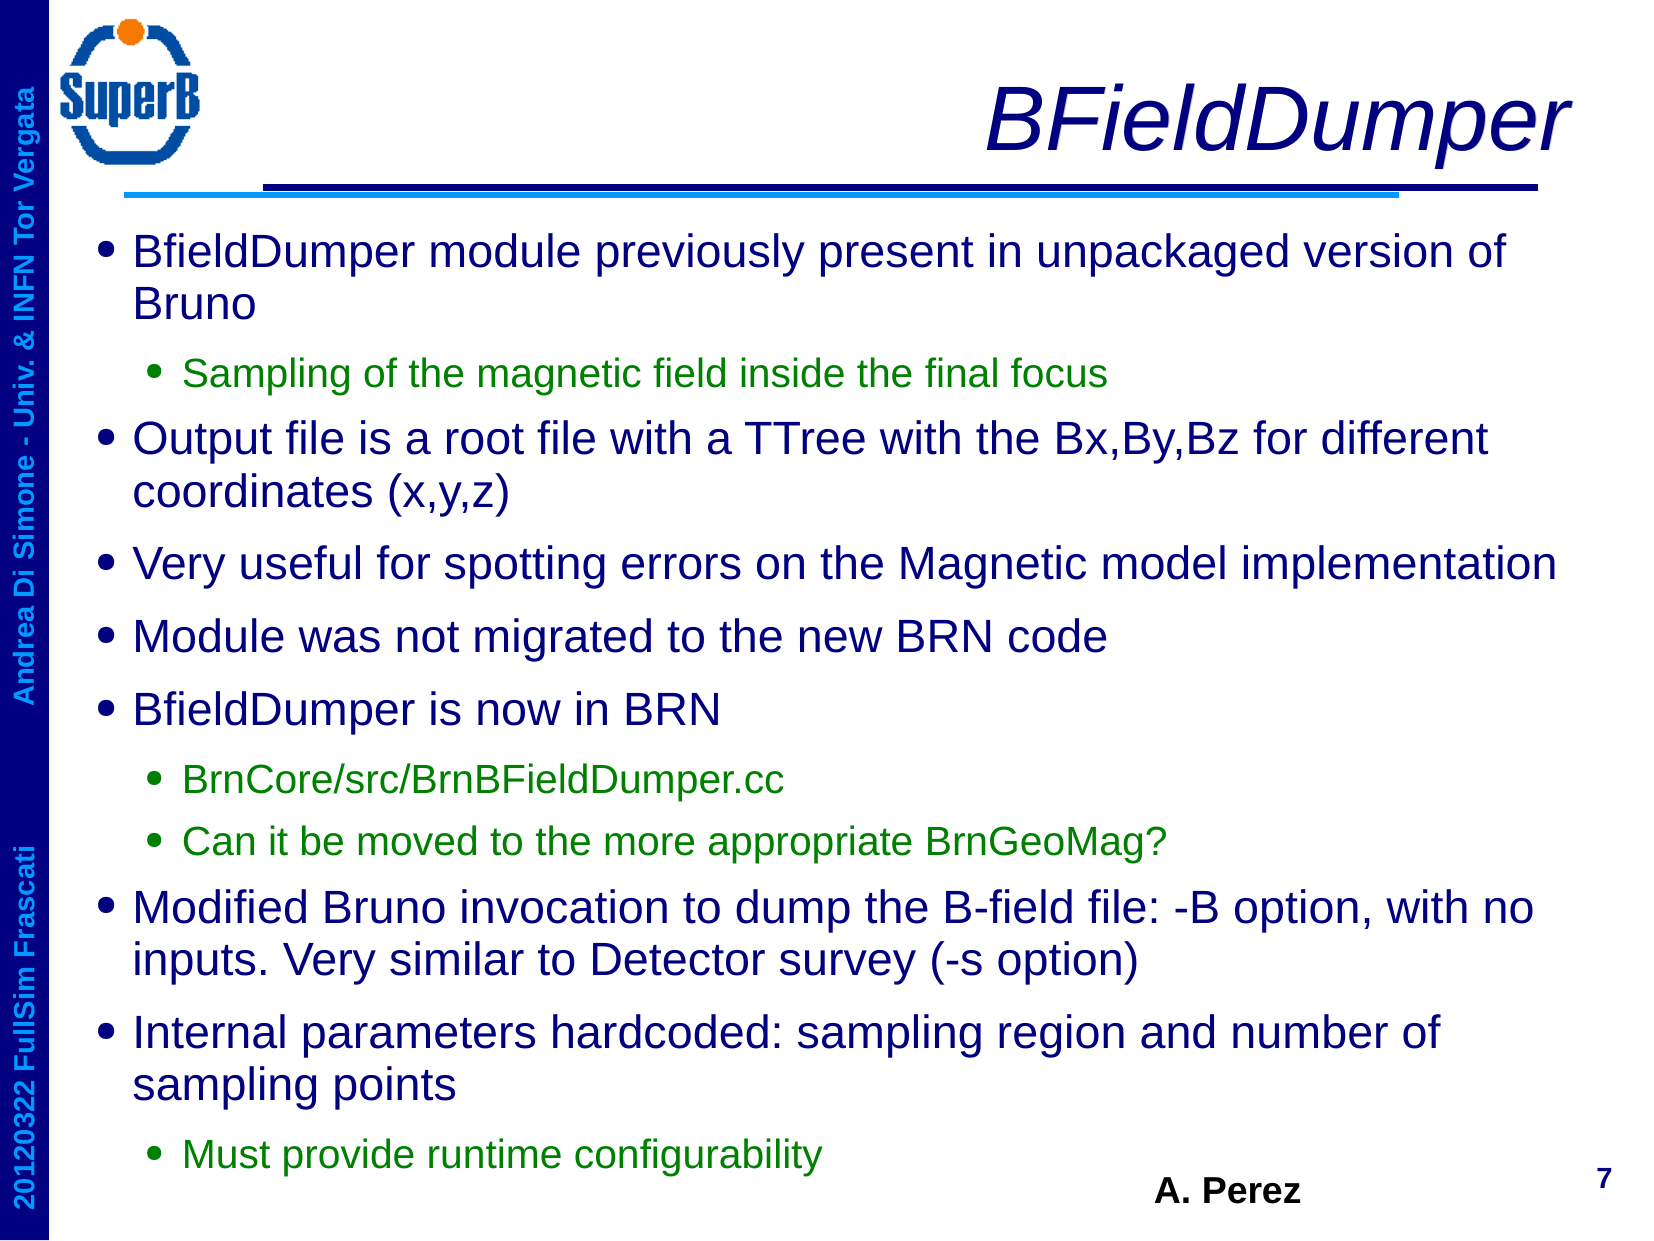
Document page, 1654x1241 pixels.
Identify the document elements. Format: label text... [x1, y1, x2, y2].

list BfieldDumper module previously present in unpackaged version of Bruno Sampling of the magnetic field inside the final focus Output file is a root file with a TTree with the Bx,By,Bz for different coordinates (x,y,z) Very useful for spotting errors on the Magnetic model implementation Module was not migrated to the new BRN code BfieldDumper is now in BRN BrnCore/src/BrnBFieldDumper.cc Can it be moved to the more appropriate BrnGeoMag? Modified Bruno invocation to dump the B-field file: -B option, with no inputs. Very similar to Detector survey (-s option) Internal parameters hardcoded: sampling region and number of sampling points Must provide runtime configurability [82, 225, 1571, 1201]
text_box A. Perez [1139, 1162, 1316, 1220]
title BFieldDumper [82, 49, 1571, 188]
picture [51, 16, 208, 170]
